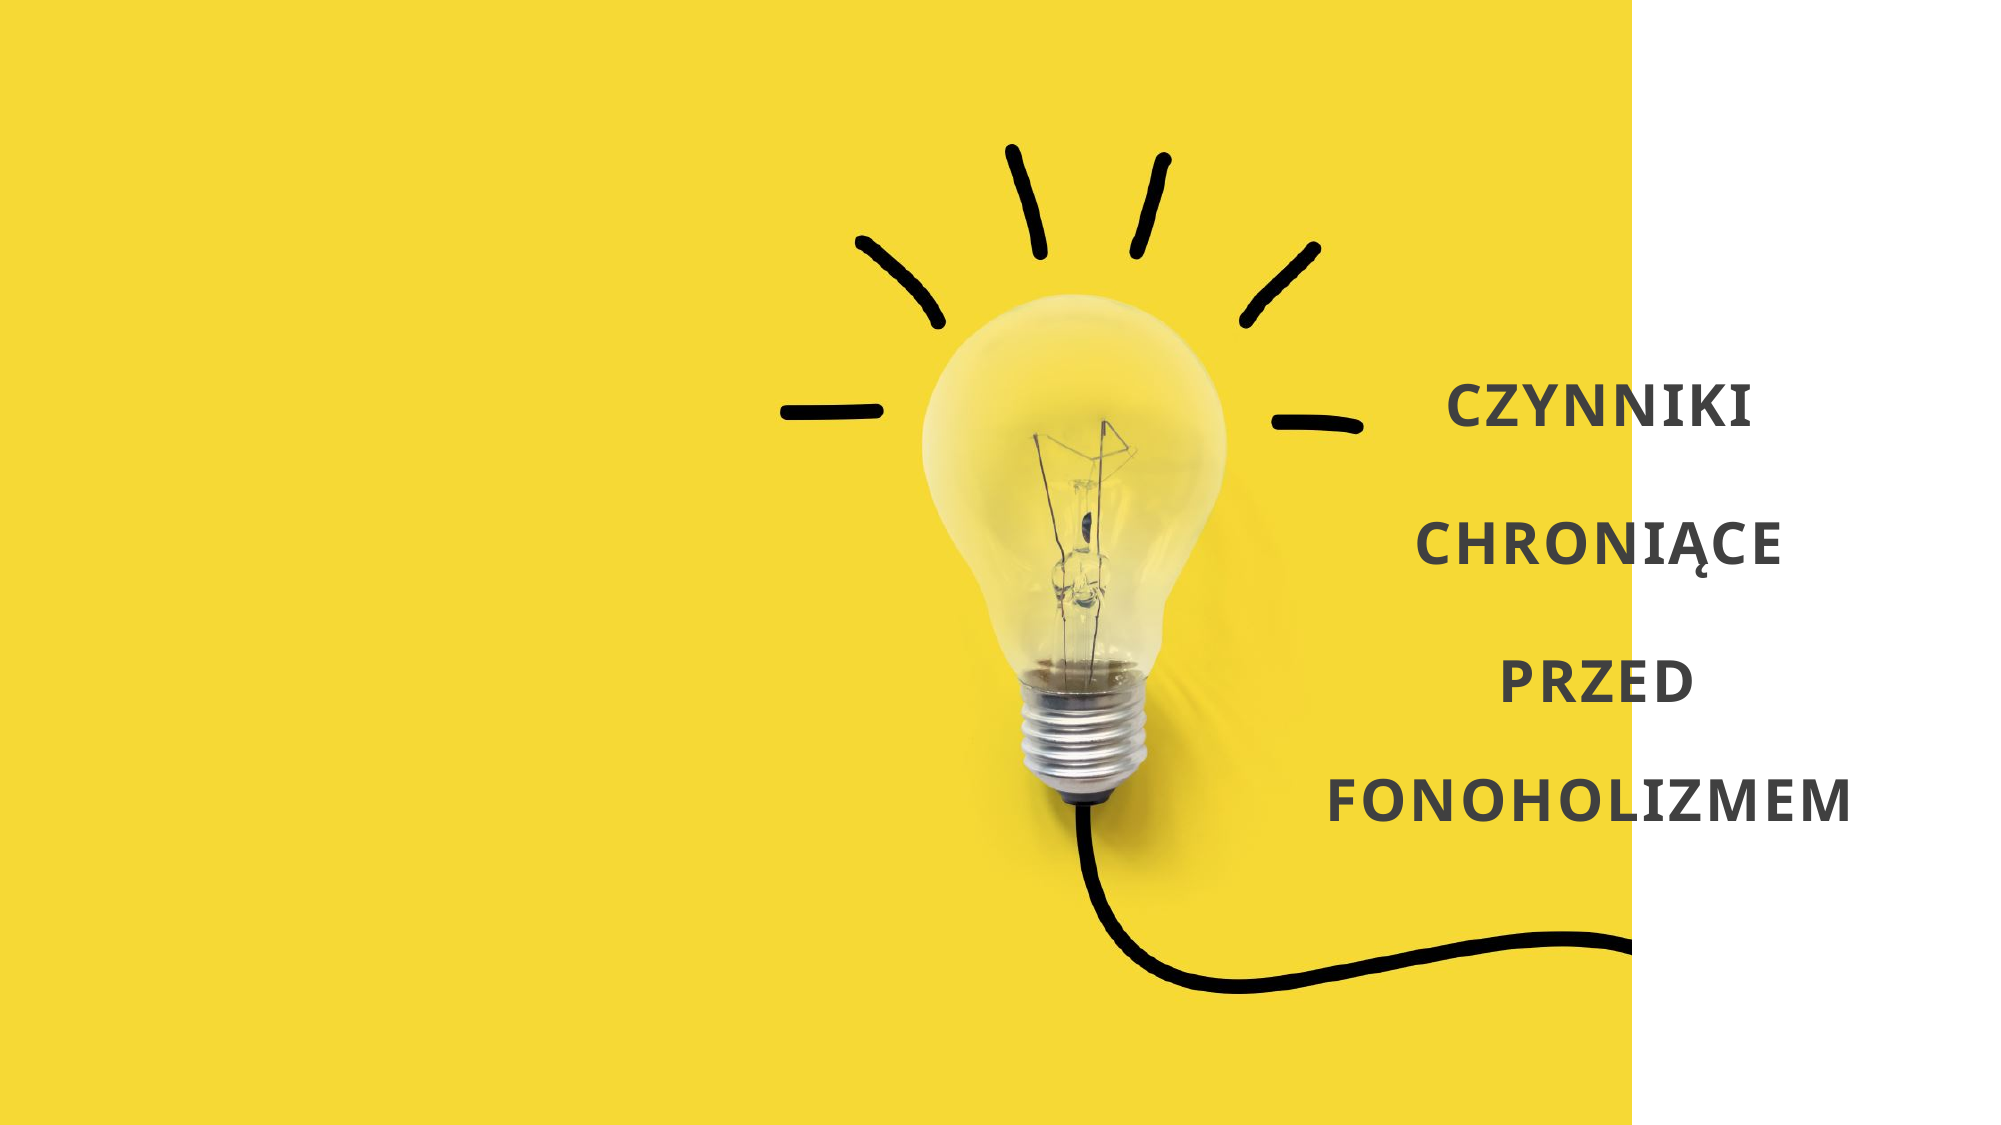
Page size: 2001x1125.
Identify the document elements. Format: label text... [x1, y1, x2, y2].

picture [0, 0, 1632, 1125]
text_box [774, 525, 1225, 586]
text_box CZYNNIKI CHRONIĄCE PRZED FONOHOLIZMEM [1263, 306, 1917, 954]
